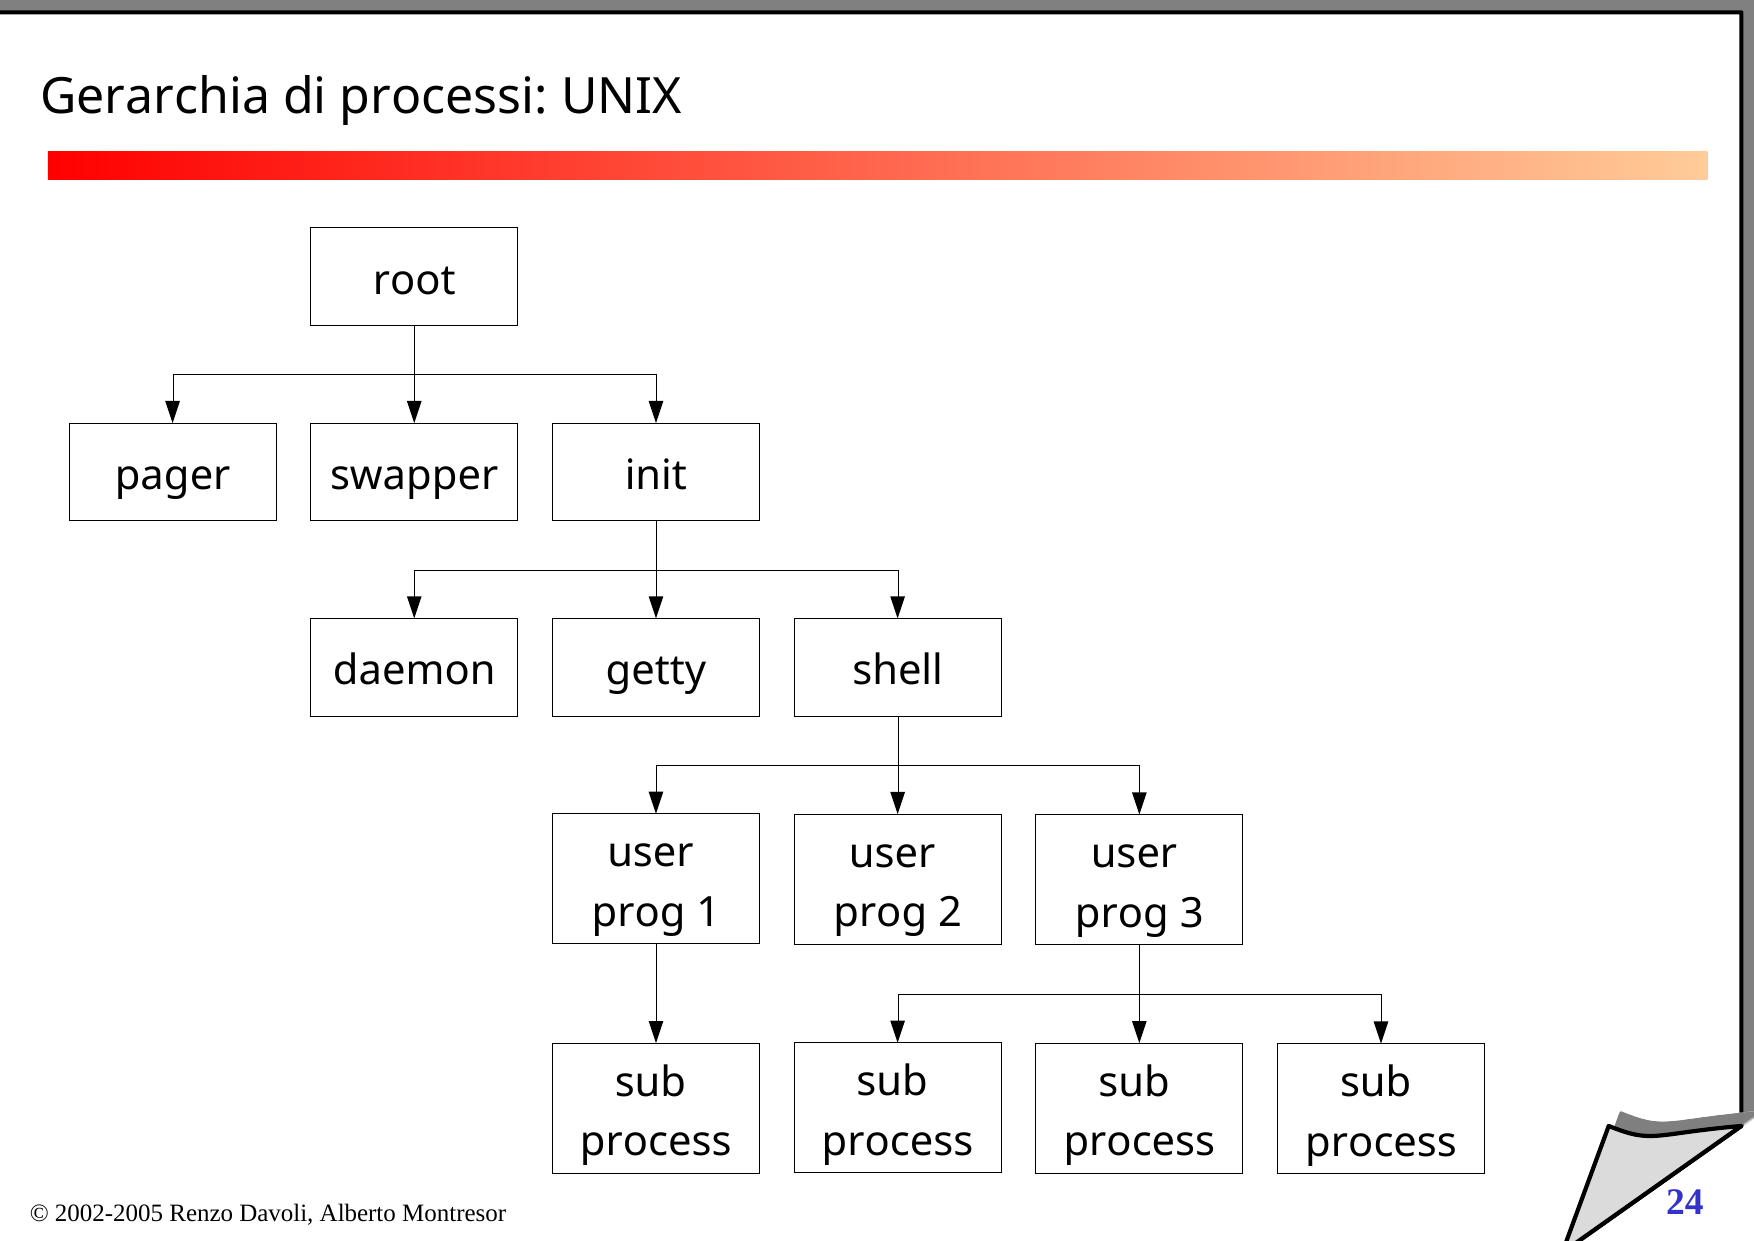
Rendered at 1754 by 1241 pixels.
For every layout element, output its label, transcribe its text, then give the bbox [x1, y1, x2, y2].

text_box root [310, 227, 518, 326]
text_box getty [552, 618, 760, 717]
text_box user prog 3 [1035, 814, 1243, 945]
text_box user prog 1 [552, 813, 760, 944]
title Gerarchia di processi: UNIX [40, 49, 1714, 144]
text_box daemon [310, 618, 518, 717]
text_box sub process [552, 1043, 760, 1174]
text_box sub process [1035, 1043, 1243, 1174]
text_box sub process [794, 1042, 1002, 1173]
text_box swapper [310, 423, 518, 521]
text_box init [552, 423, 760, 521]
text_box shell [794, 618, 1002, 717]
text_box sub process [1277, 1043, 1485, 1174]
text_box user prog 2 [794, 814, 1002, 945]
text_box pager [69, 423, 277, 521]
